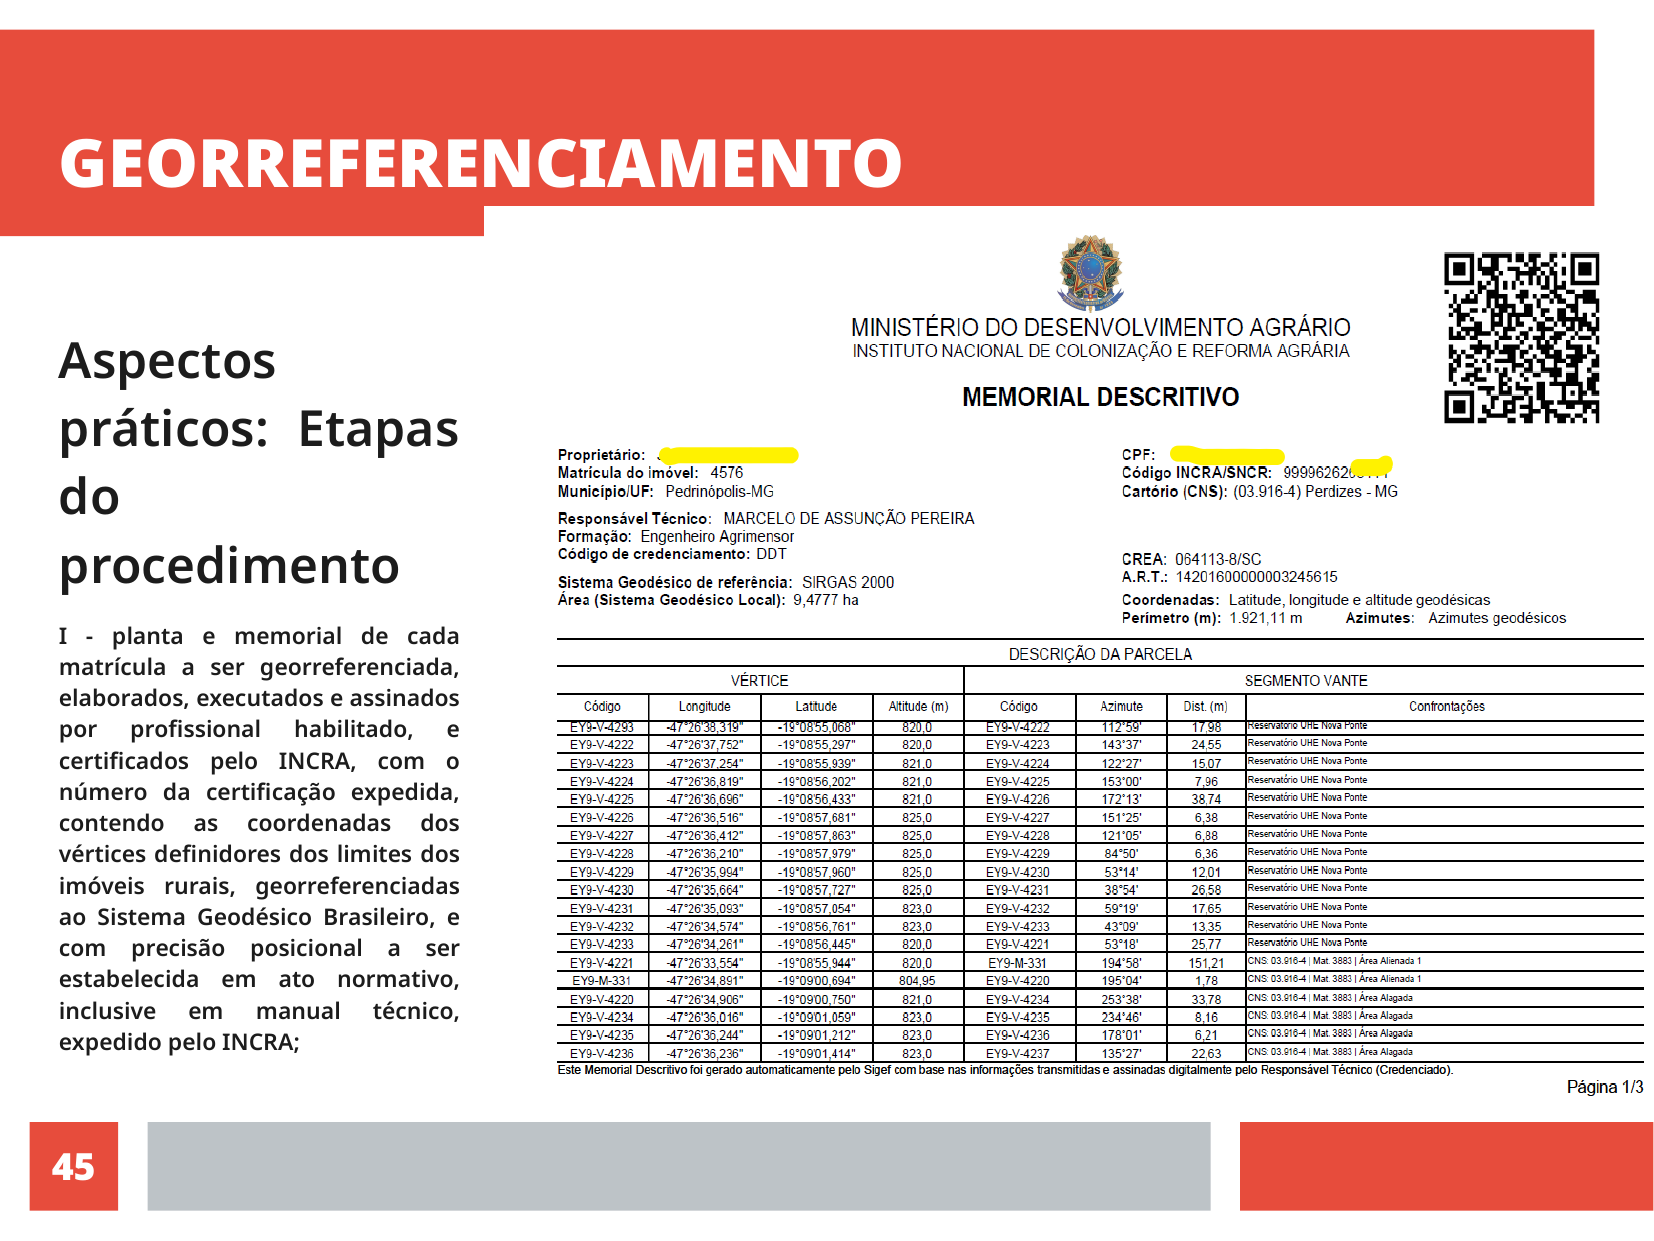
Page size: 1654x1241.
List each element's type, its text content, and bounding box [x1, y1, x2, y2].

title GEORREFERENCIAMENTO [59, 59, 1595, 207]
picture [484, 206, 1654, 1108]
list Aspectos práticos: Etapas do procedimento I - planta e memorial de cada matrícula a ser georreferenciada, elaborados, executados e assinados por profissional habilitado, e certificados pelo INCRA, com o número da certificação expedida, contendo as coordenadas dos vértices definidores dos limites dos imóveis rurais, georreferenciadas ao Sistema Geodésico Brasileiro, e com precisão posicional a ser estabelecida em ato normativo, inclusive em manual técnico, expedido pelo INCRA; [59, 324, 461, 1093]
